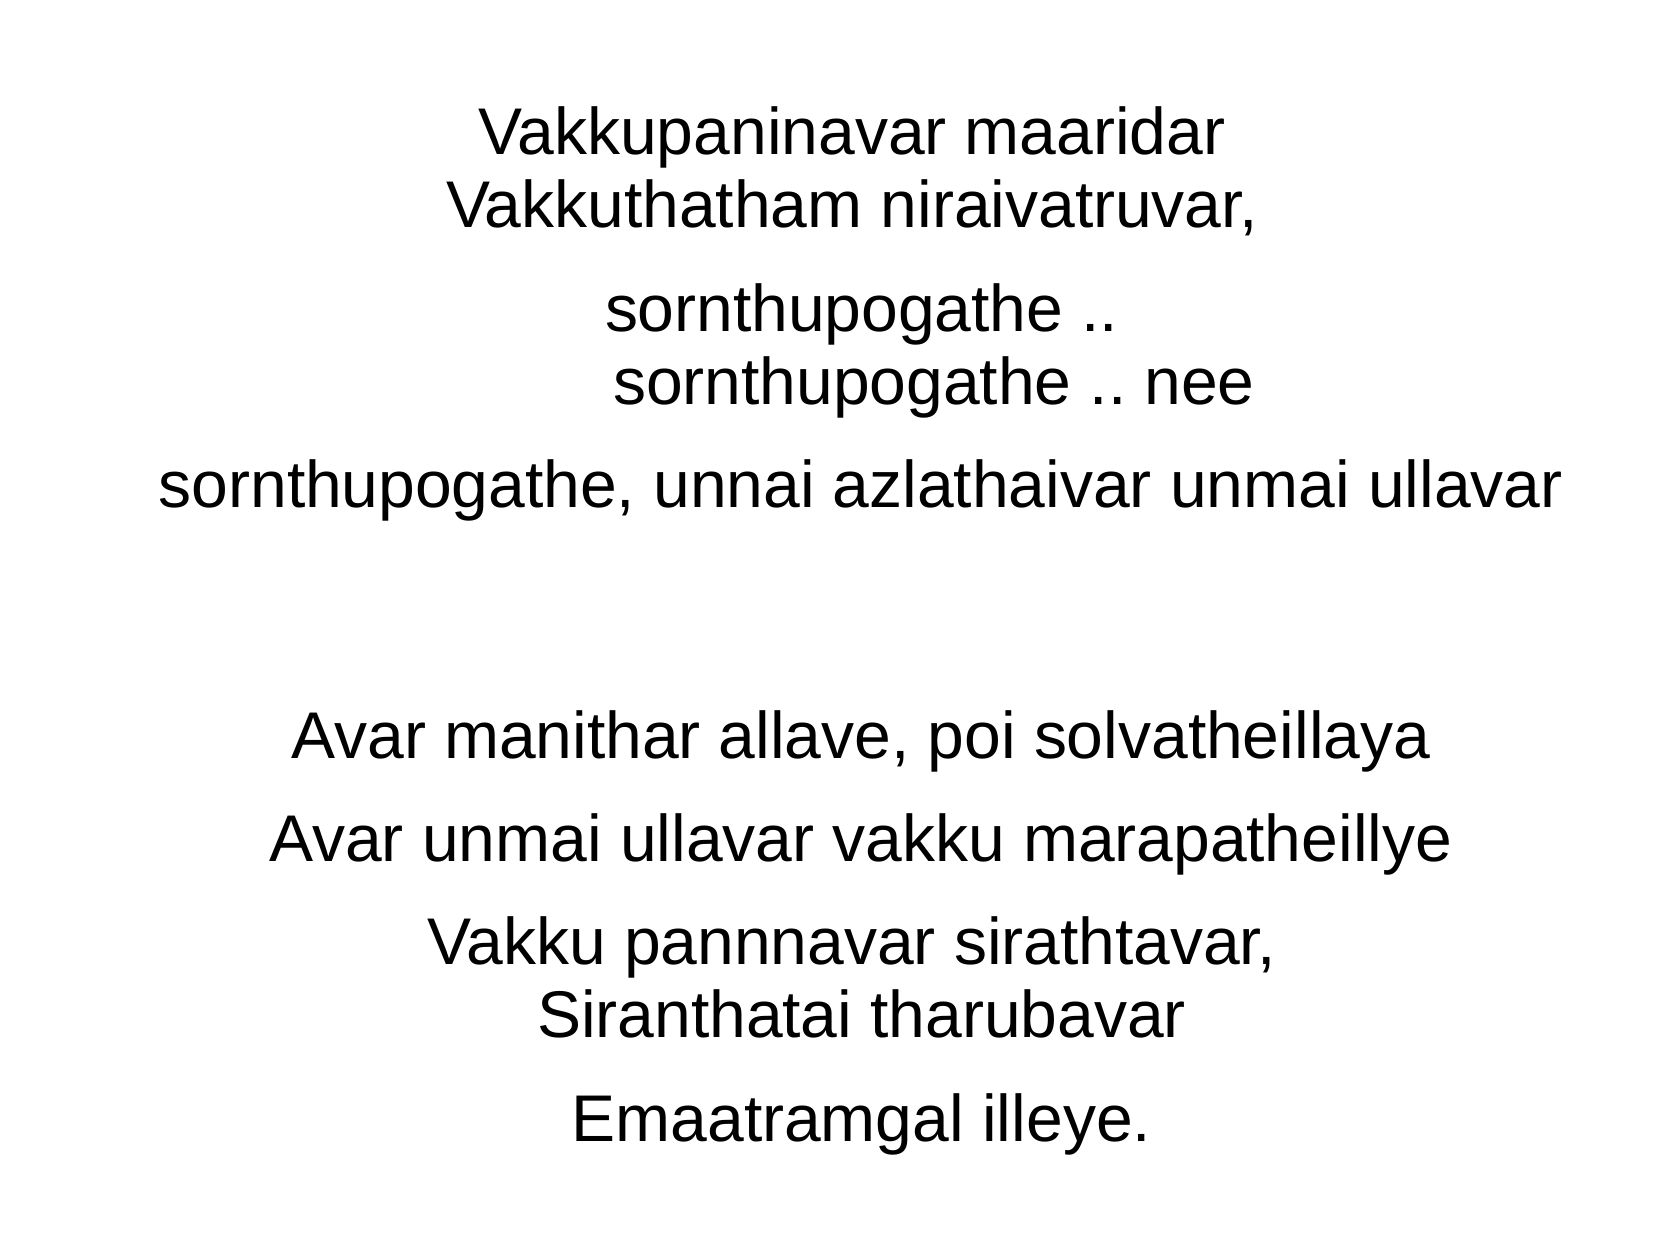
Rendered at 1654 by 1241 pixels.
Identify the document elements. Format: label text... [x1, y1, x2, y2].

list Vakkupaninavar maaridar Vakkuthatham niraivatruvar, sornthupogathe .. sornthupogathe .. nee sornthupogathe, unnai azlathaivar unmai ullavar Avar manithar allave, poi solvatheillaya Avar unmai ullavar vakku marapatheillye Vakku pannnavar sirathtavar, Siranthatai tharubavar Emaatramgal illeye. [82, 94, 1571, 1158]
